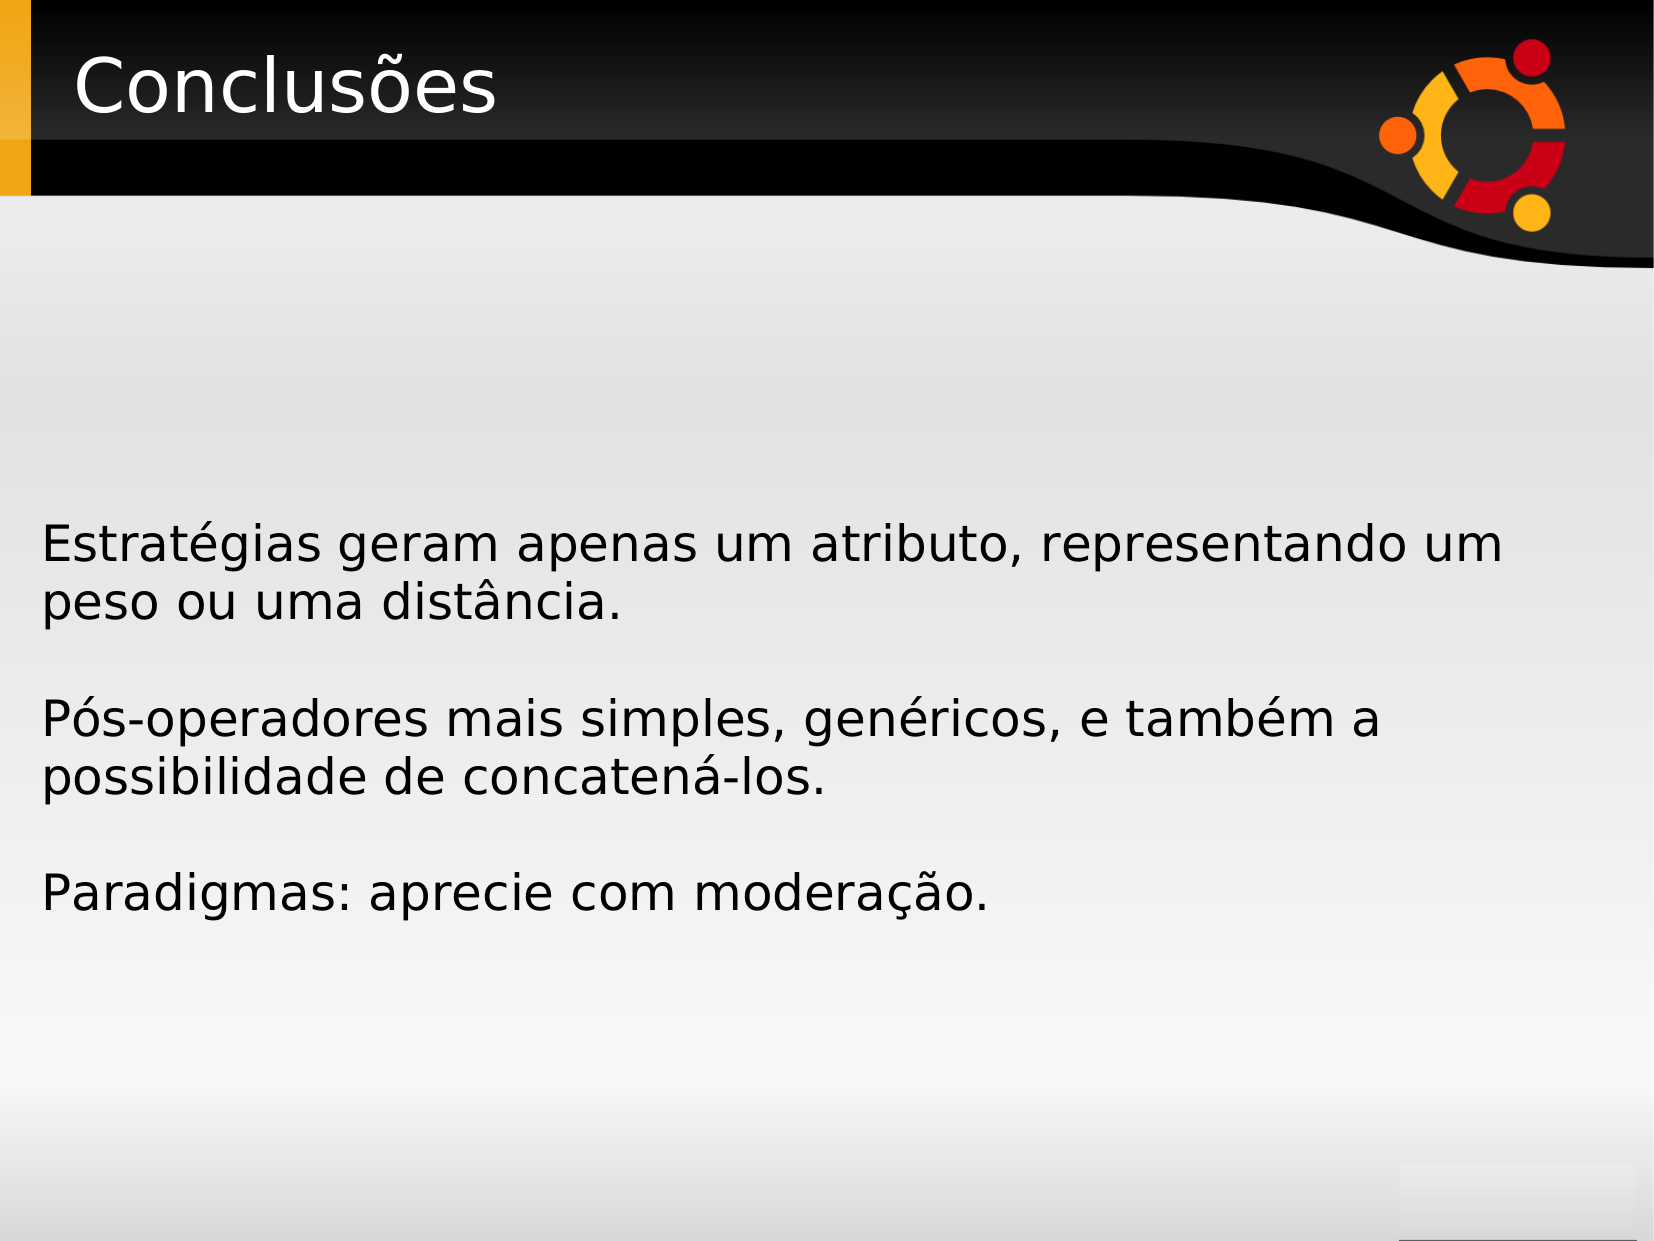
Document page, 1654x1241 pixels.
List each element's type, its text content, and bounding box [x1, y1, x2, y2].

text_box Estratégias geram apenas um atributo, representando um peso ou uma distância. Pós-operadores mais simples, genéricos, e também a possibilidade de concatená-los. Paradigmas: aprecie com moderação. [41, 456, 1636, 1040]
picture [0, 0, 1654, 1241]
text_box Conclusões [59, 35, 1477, 138]
